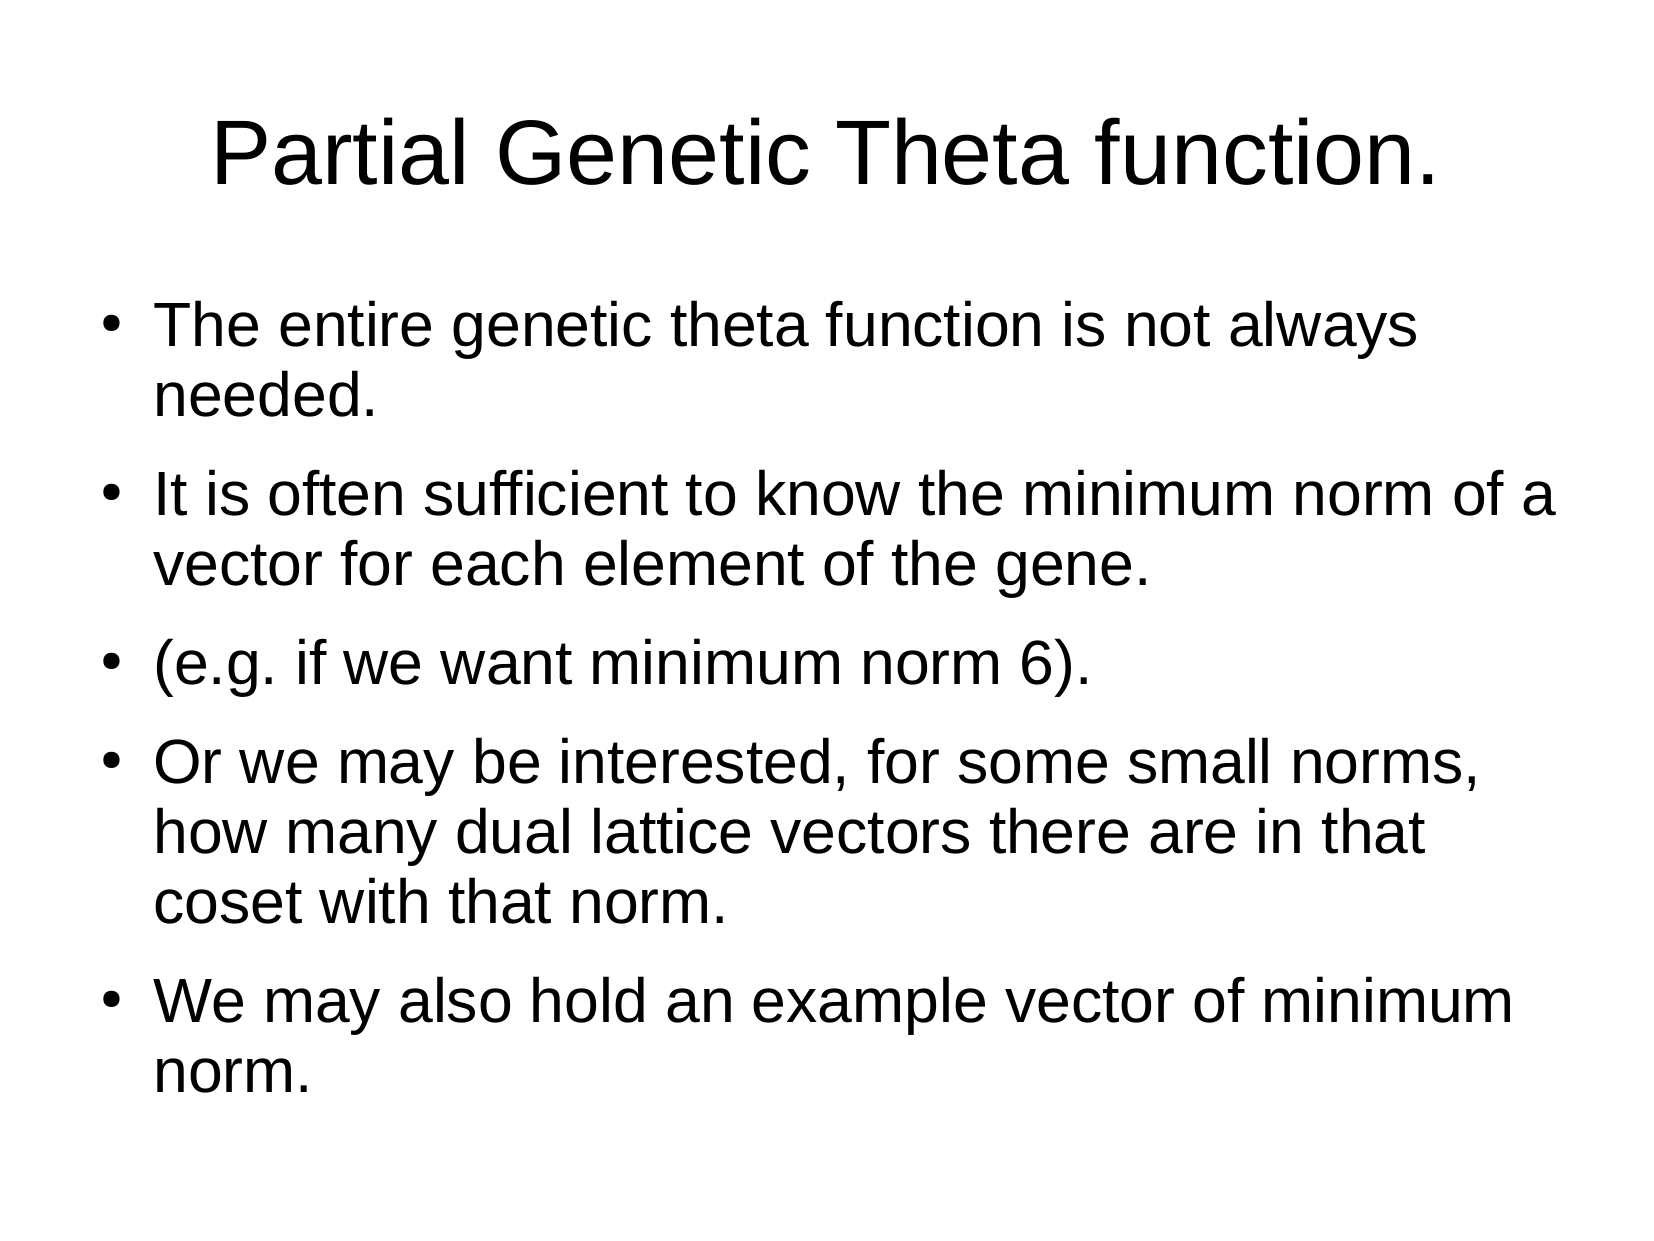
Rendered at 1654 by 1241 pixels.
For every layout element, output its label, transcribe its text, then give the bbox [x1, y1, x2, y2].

list The entire genetic theta function is not always needed. It is often sufficient to know the minimum norm of a vector for each element of the gene. (e.g. if we want minimum norm 6). Or we may be interested, for some small norms, how many dual lattice vectors there are in that coset with that norm. We may also hold an example vector of minimum norm. [82, 290, 1571, 1109]
title Partial Genetic Theta function. [82, 49, 1571, 257]
